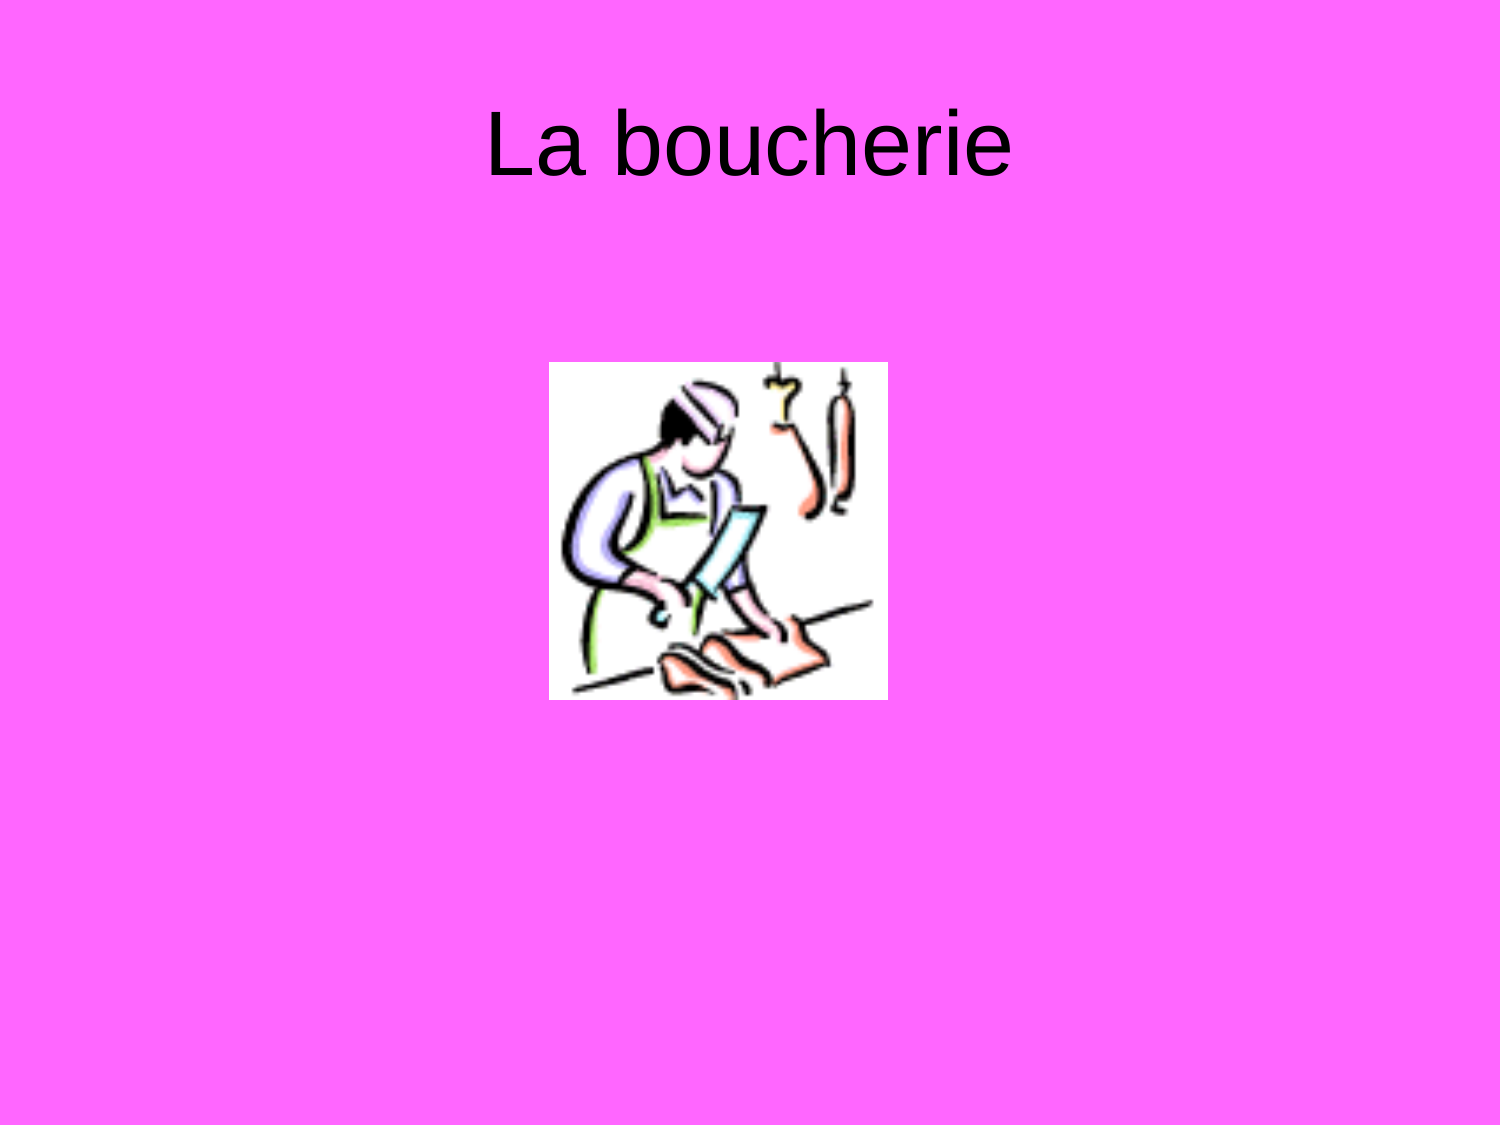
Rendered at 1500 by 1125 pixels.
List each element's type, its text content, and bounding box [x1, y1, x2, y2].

title La boucherie [75, 45, 1426, 233]
picture [549, 362, 888, 700]
